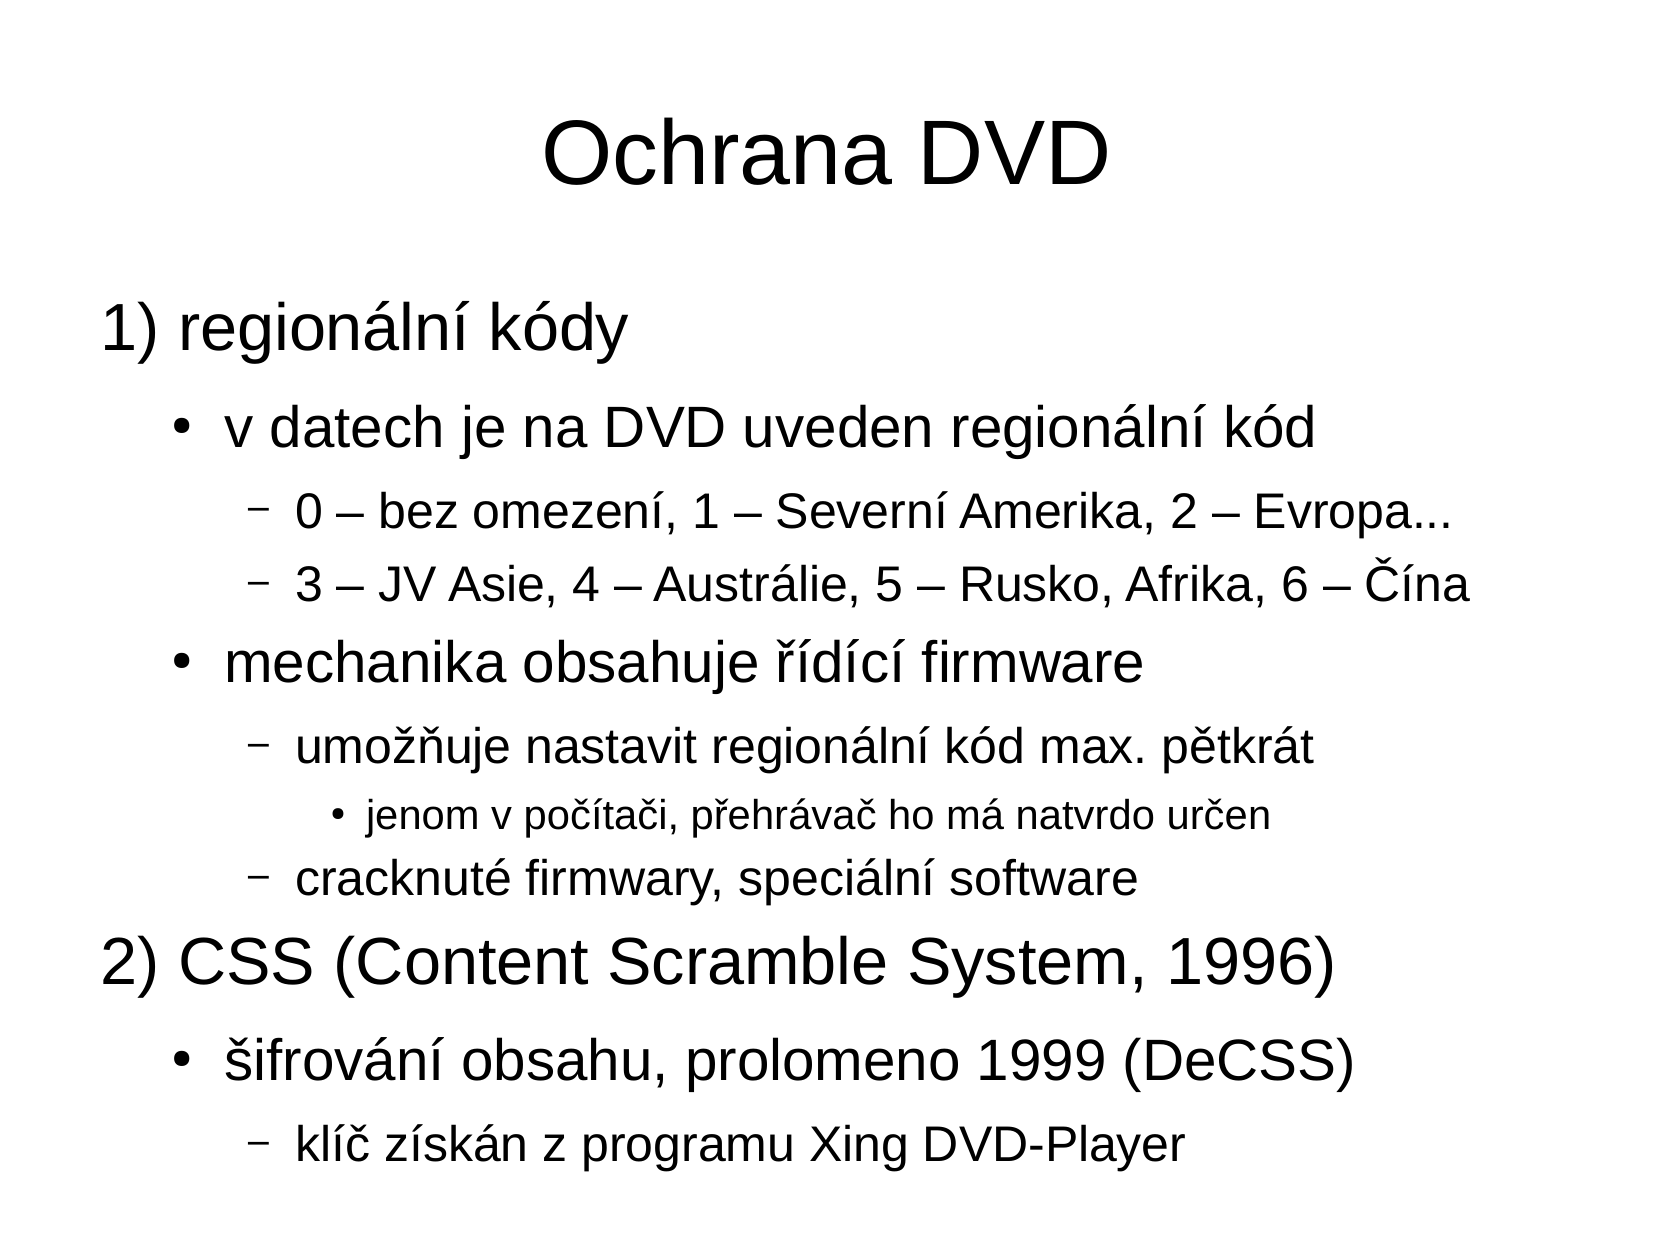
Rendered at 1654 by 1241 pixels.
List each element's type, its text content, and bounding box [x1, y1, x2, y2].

title Ochrana DVD [82, 56, 1571, 250]
list regionální kódy v datech je na DVD uveden regionální kód 0 – bez omezení, 1 – Severní Amerika, 2 – Evropa... 3 – JV Asie, 4 – Austrálie, 5 – Rusko, Afrika, 6 – Čína mechanika obsahuje řídící firmware umožňuje nastavit regionální kód max. pětkrát jenom v počítači, přehrávač ho má natvrdo určen cracknuté firmwary, speciální software CSS (Content Scramble System, 1996) šifrování obsahu, prolomeno 1999 (DeCSS) klíč získán z programu Xing DVD-Player [82, 290, 1571, 1173]
